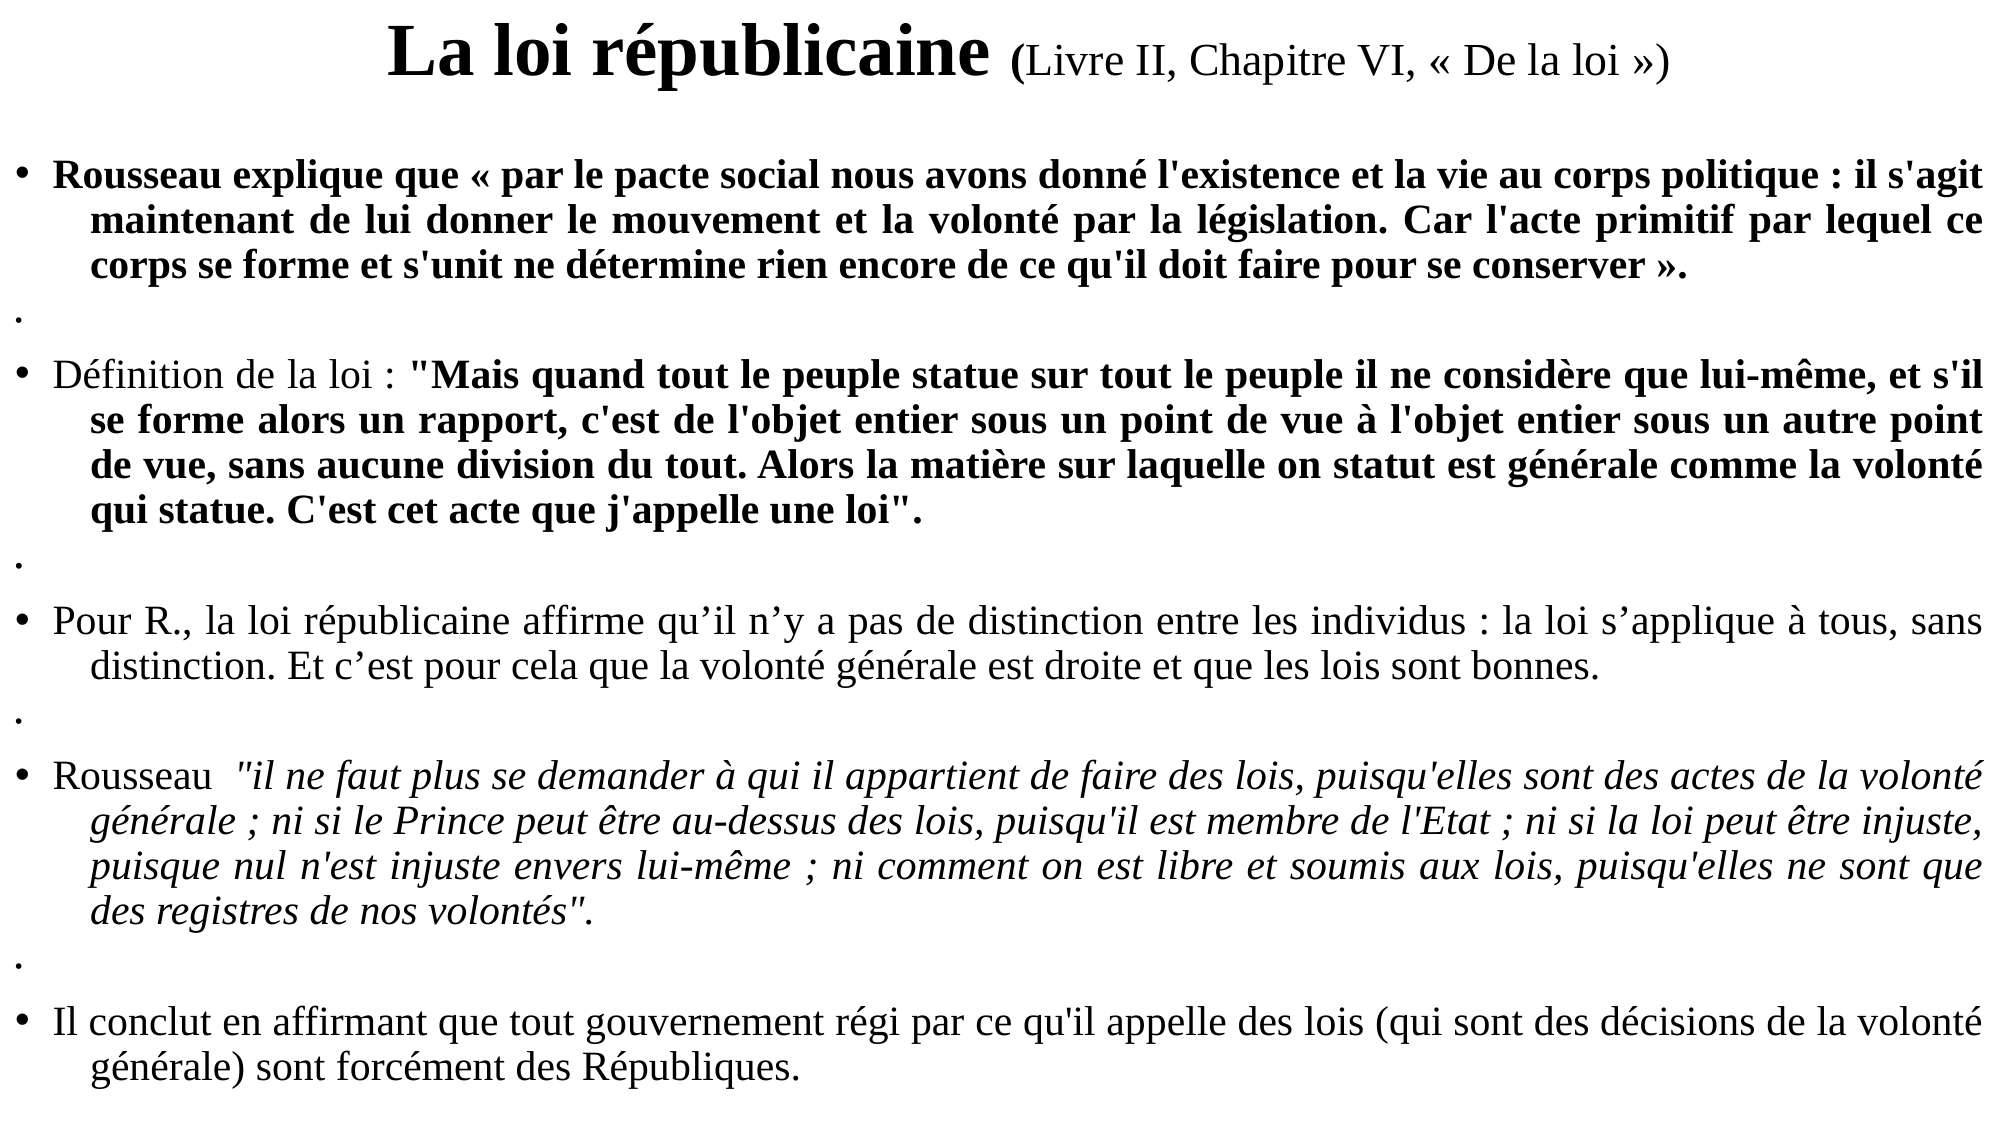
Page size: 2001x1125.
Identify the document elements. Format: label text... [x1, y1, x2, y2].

title La loi républicaine (Livre II, Chapitre VI, « De la loi ») [249, 0, 1809, 102]
list Rousseau explique que « par le pacte social nous avons donné l'existence et la vie au corps politique : il s'agit maintenant de lui donner le mouvement et la volonté par la législation. Car l'acte primitif par lequel ce corps se forme et s'unit ne détermine rien encore de ce qu'il doit faire pour se conserver ». Définition de la loi : "Mais quand tout le peuple statue sur tout le peuple il ne considère que lui-même, et s'il se forme alors un rapport, c'est de l'objet entier sous un point de vue à l'objet entier sous un autre point de vue, sans aucune division du tout. Alors la matière sur laquelle on statut est générale comme la volonté qui statue. C'est cet acte que j'appelle une loi". Pour R., la loi républicaine affirme qu’il n’y a pas de distinction entre les individus : la loi s’applique à tous, sans distinction. Et c’est pour cela que la volonté générale est droite et que les lois sont bonnes. Rousseau "il ne faut plus se demander à qui il appartient de faire des lois, puisqu'elles sont des actes de la volonté générale ; ni si le Prince peut être au-dessus des lois, puisqu'il est membre de l'Etat ; ni si la loi peut être injuste, puisque nul n'est injuste envers lui-même ; ni comment on est libre et soumis aux lois, puisqu'elles ne sont que des registres de nos volontés". Il conclut en affirmant que tout gouvernement régi par ce qu'il appelle des lois (qui sont des décisions de la volonté générale) sont forcément des Républiques. [0, 144, 2000, 1125]
